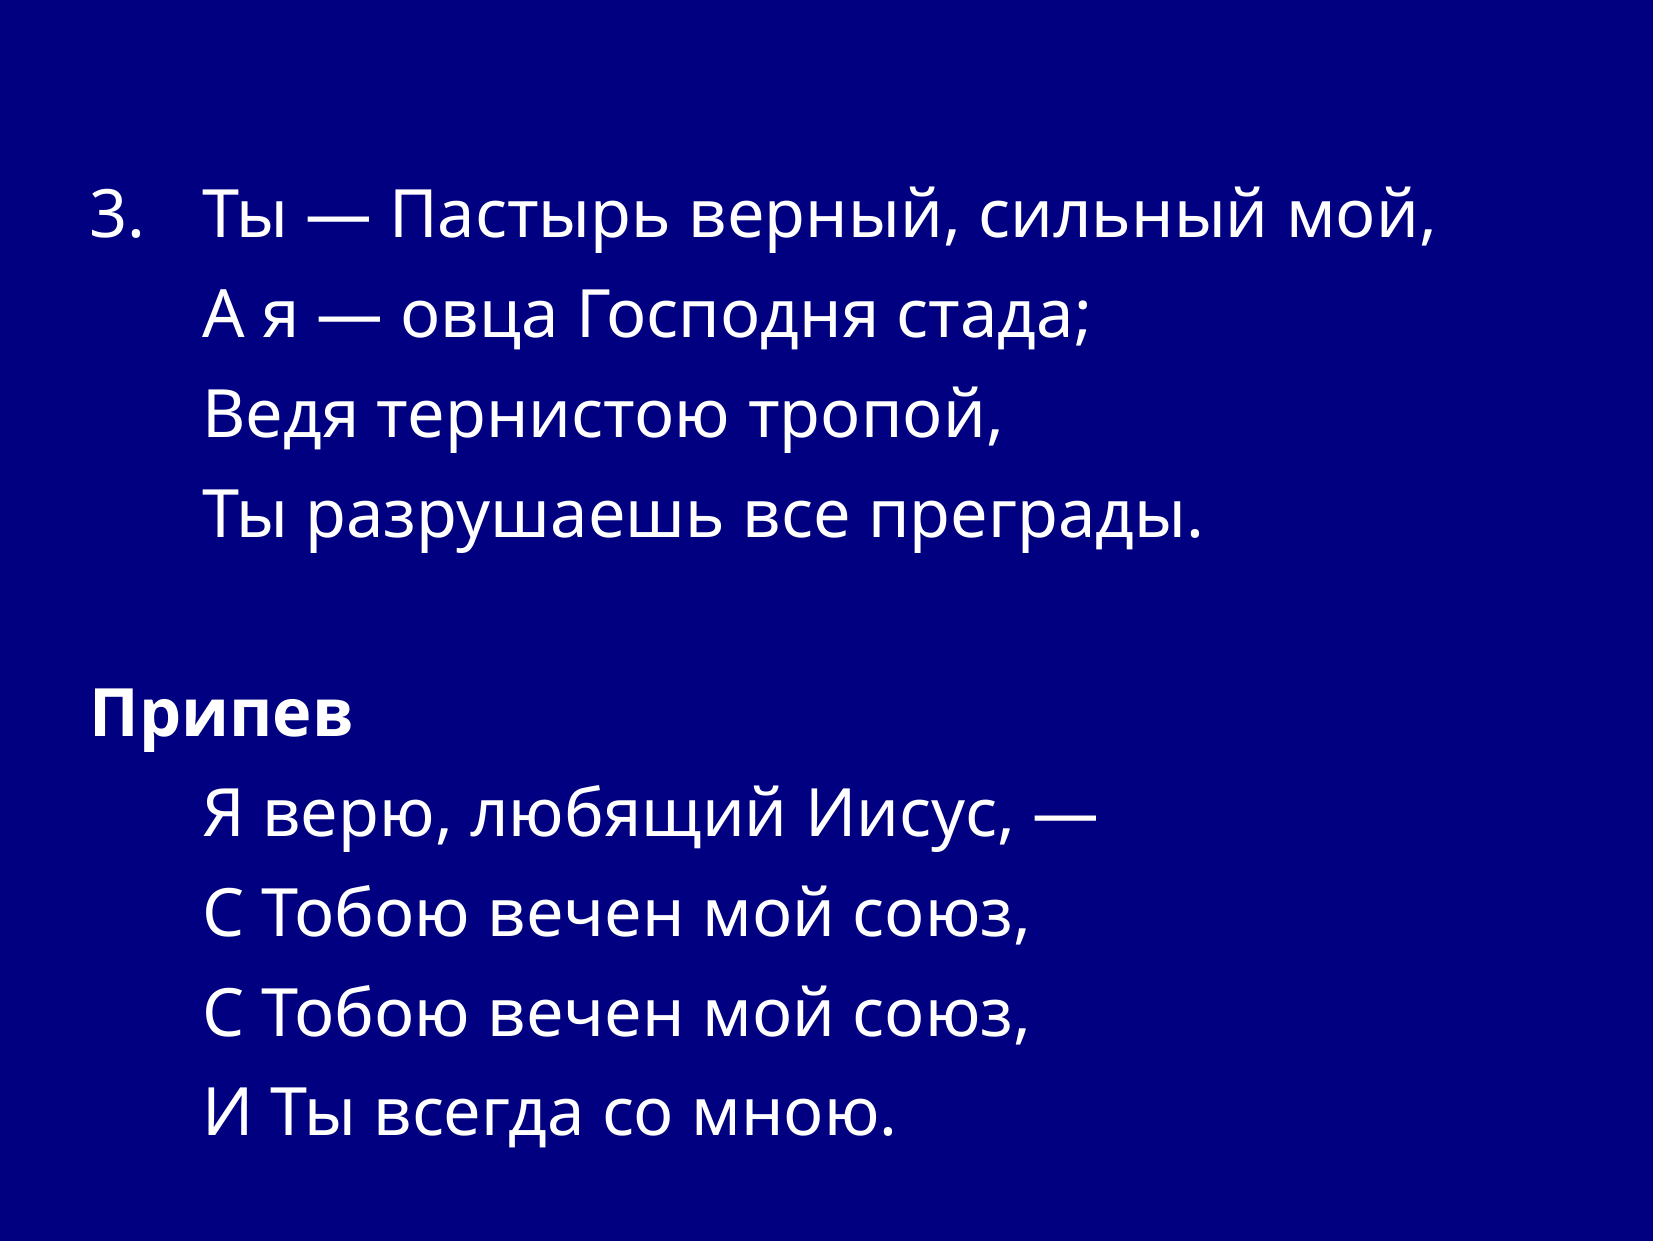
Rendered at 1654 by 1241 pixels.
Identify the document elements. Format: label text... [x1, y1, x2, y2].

text_box 3. Ты ― Пастырь верный, сильный мой, А я ― овца Господня стада; Ведя тернистою тропой, Ты разрушаешь все преграды. Припев Я верю, любящий Иисус, ― С Тобою вечен мой союз, С Тобою вечен мой союз, И Ты всегда со мною. [75, 150, 1576, 1163]
